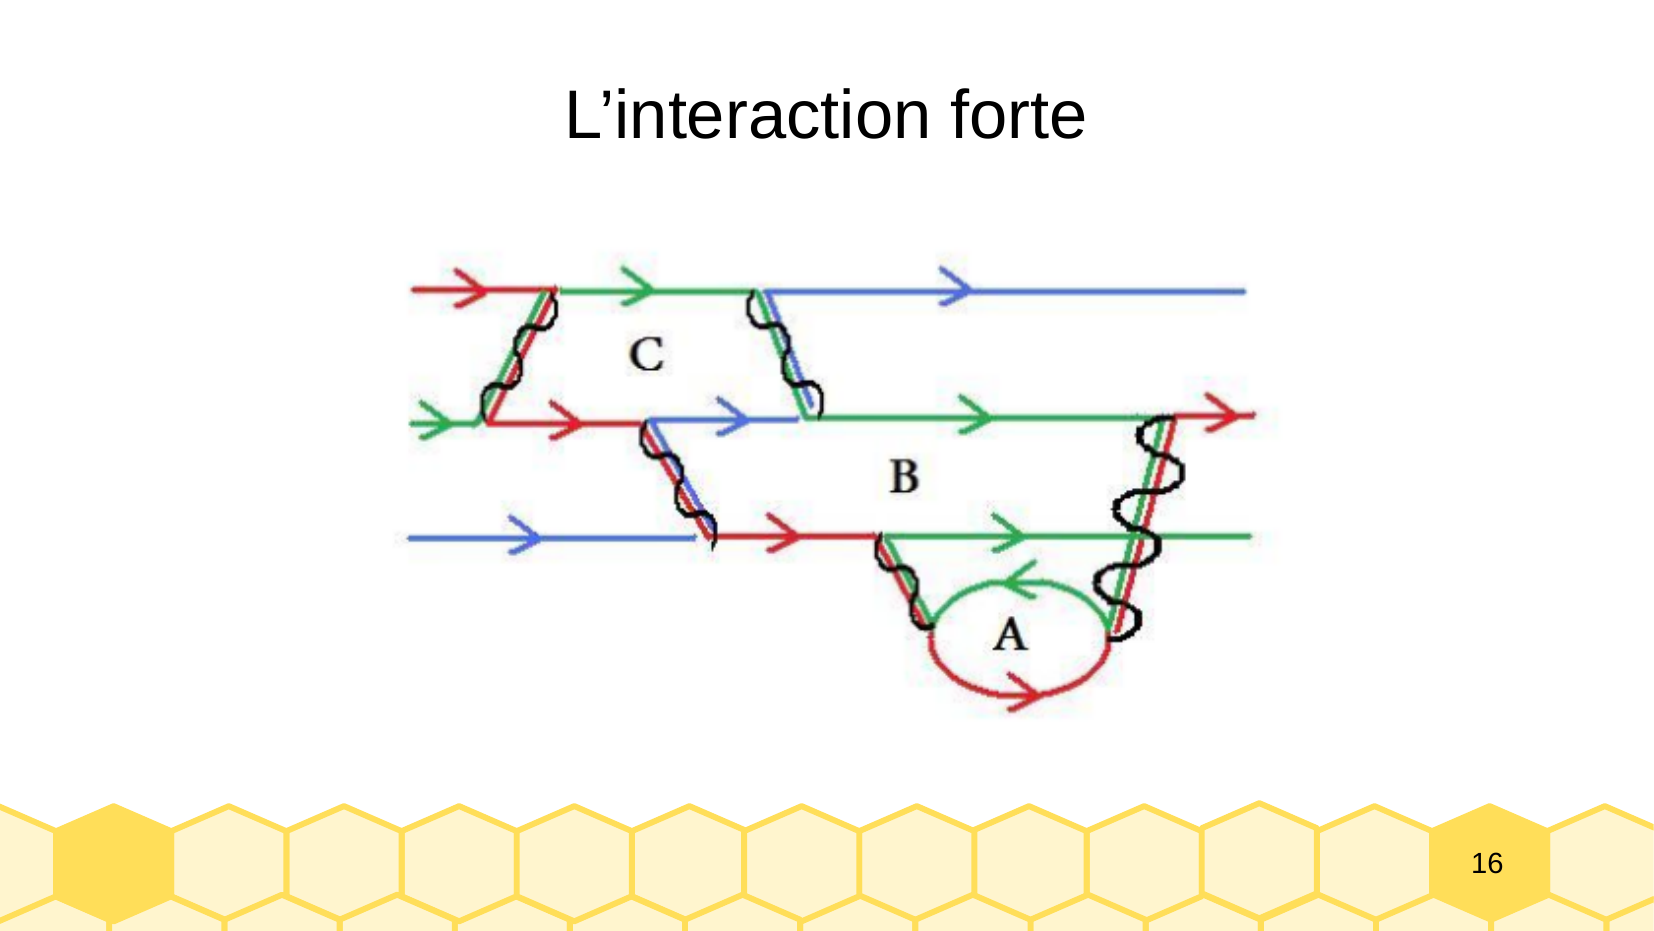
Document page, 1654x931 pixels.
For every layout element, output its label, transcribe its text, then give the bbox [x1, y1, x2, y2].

title L’interaction forte [82, 37, 1571, 193]
picture [354, 243, 1300, 739]
